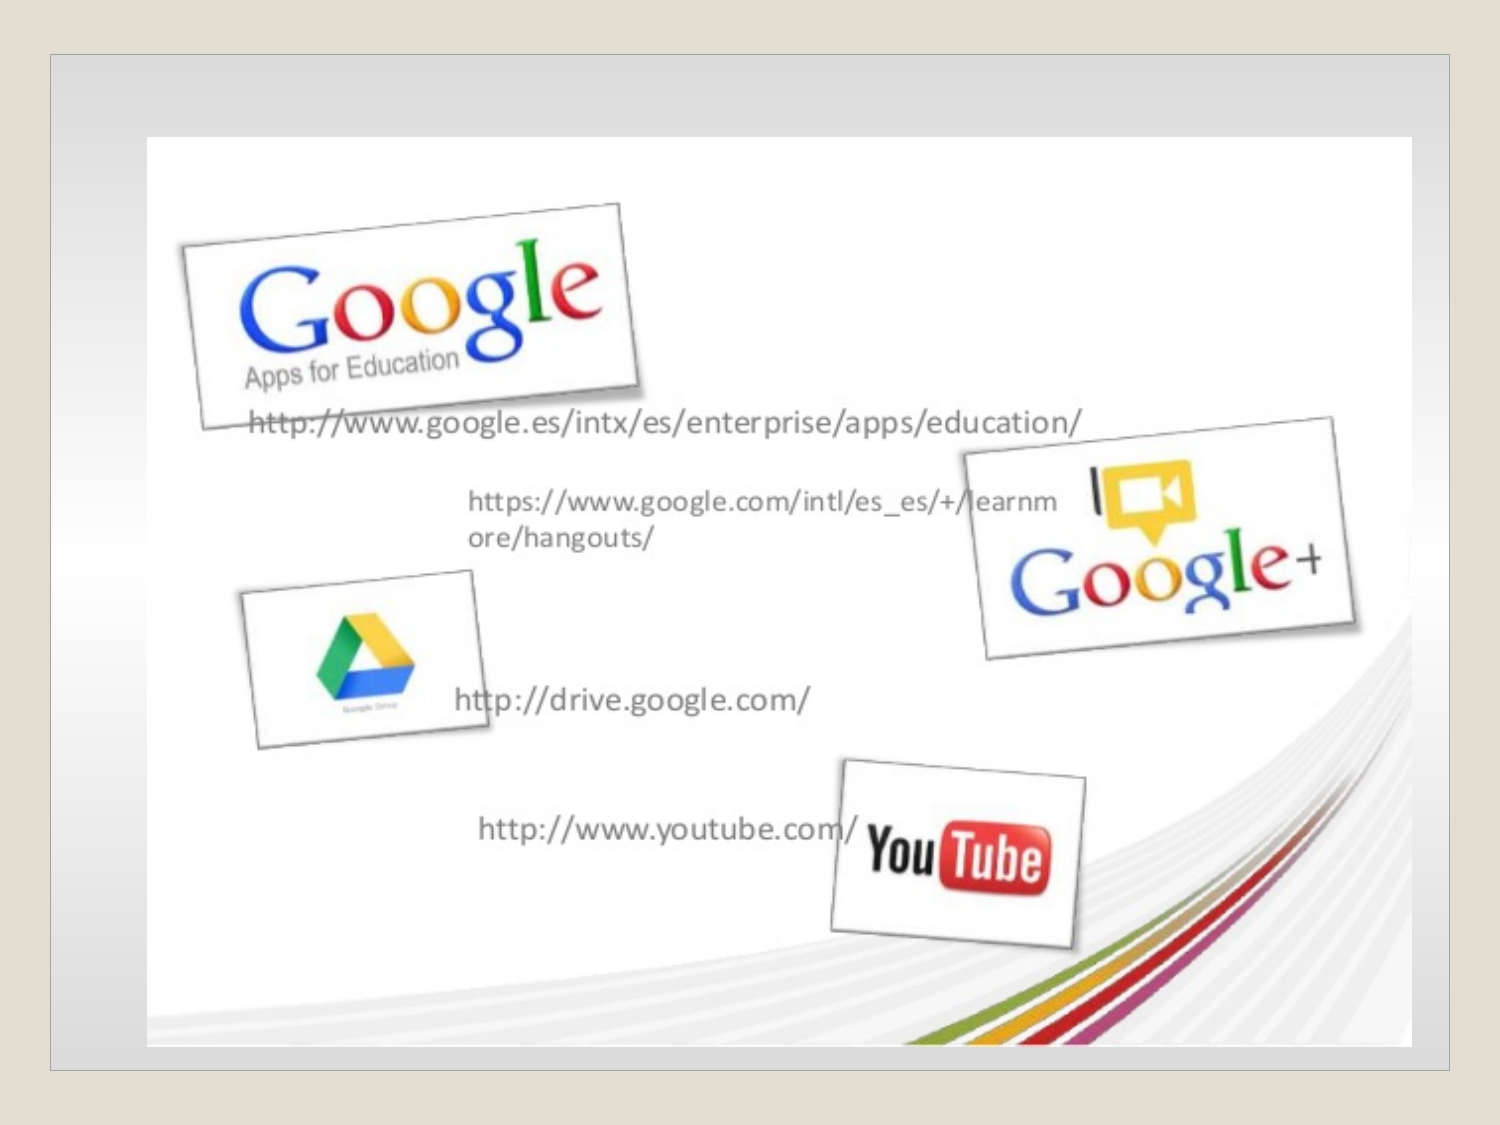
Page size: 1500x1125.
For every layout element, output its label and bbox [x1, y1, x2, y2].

picture [147, 137, 1412, 1047]
